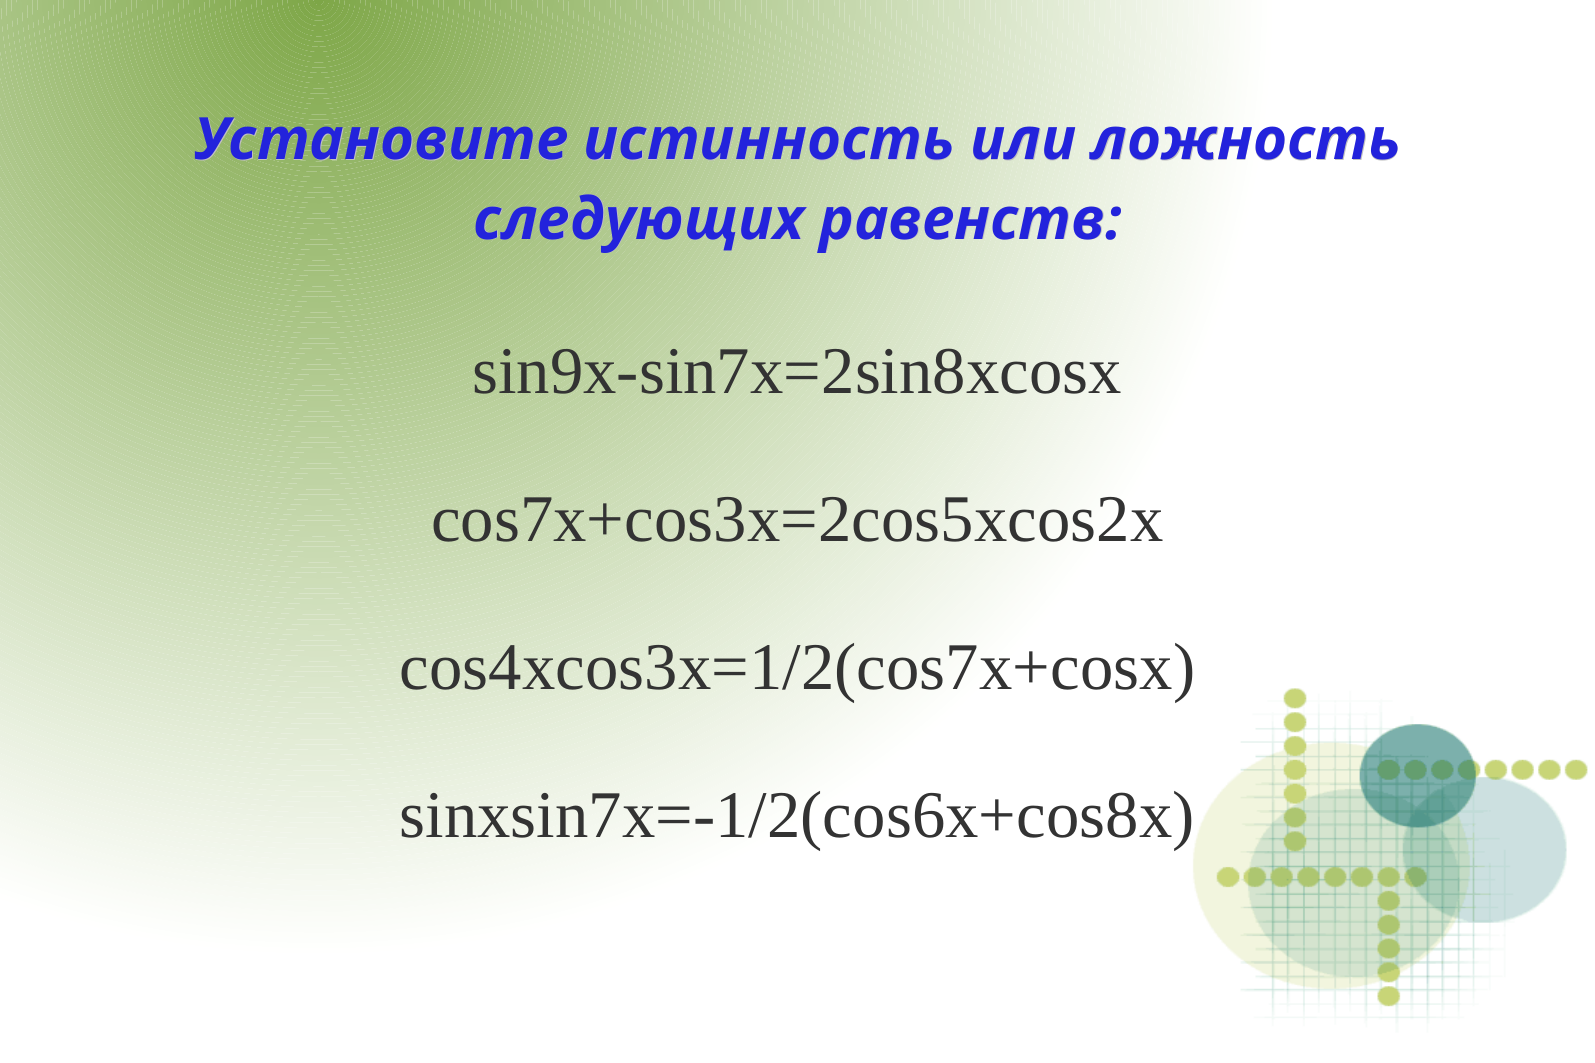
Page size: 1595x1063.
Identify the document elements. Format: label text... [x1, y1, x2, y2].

picture [1180, 678, 1595, 1038]
subtitle sin9x-sin7x=2sin8xcosx cos7x+cos3x=2cos5xcos2x cos4xcos3x=1/2(cos7x+cosx) sinxsin7x=-1/2(cos6x+cos8x) [117, 295, 1479, 966]
title Установите истинность или ложность следующих равенств: [117, 88, 1479, 266]
